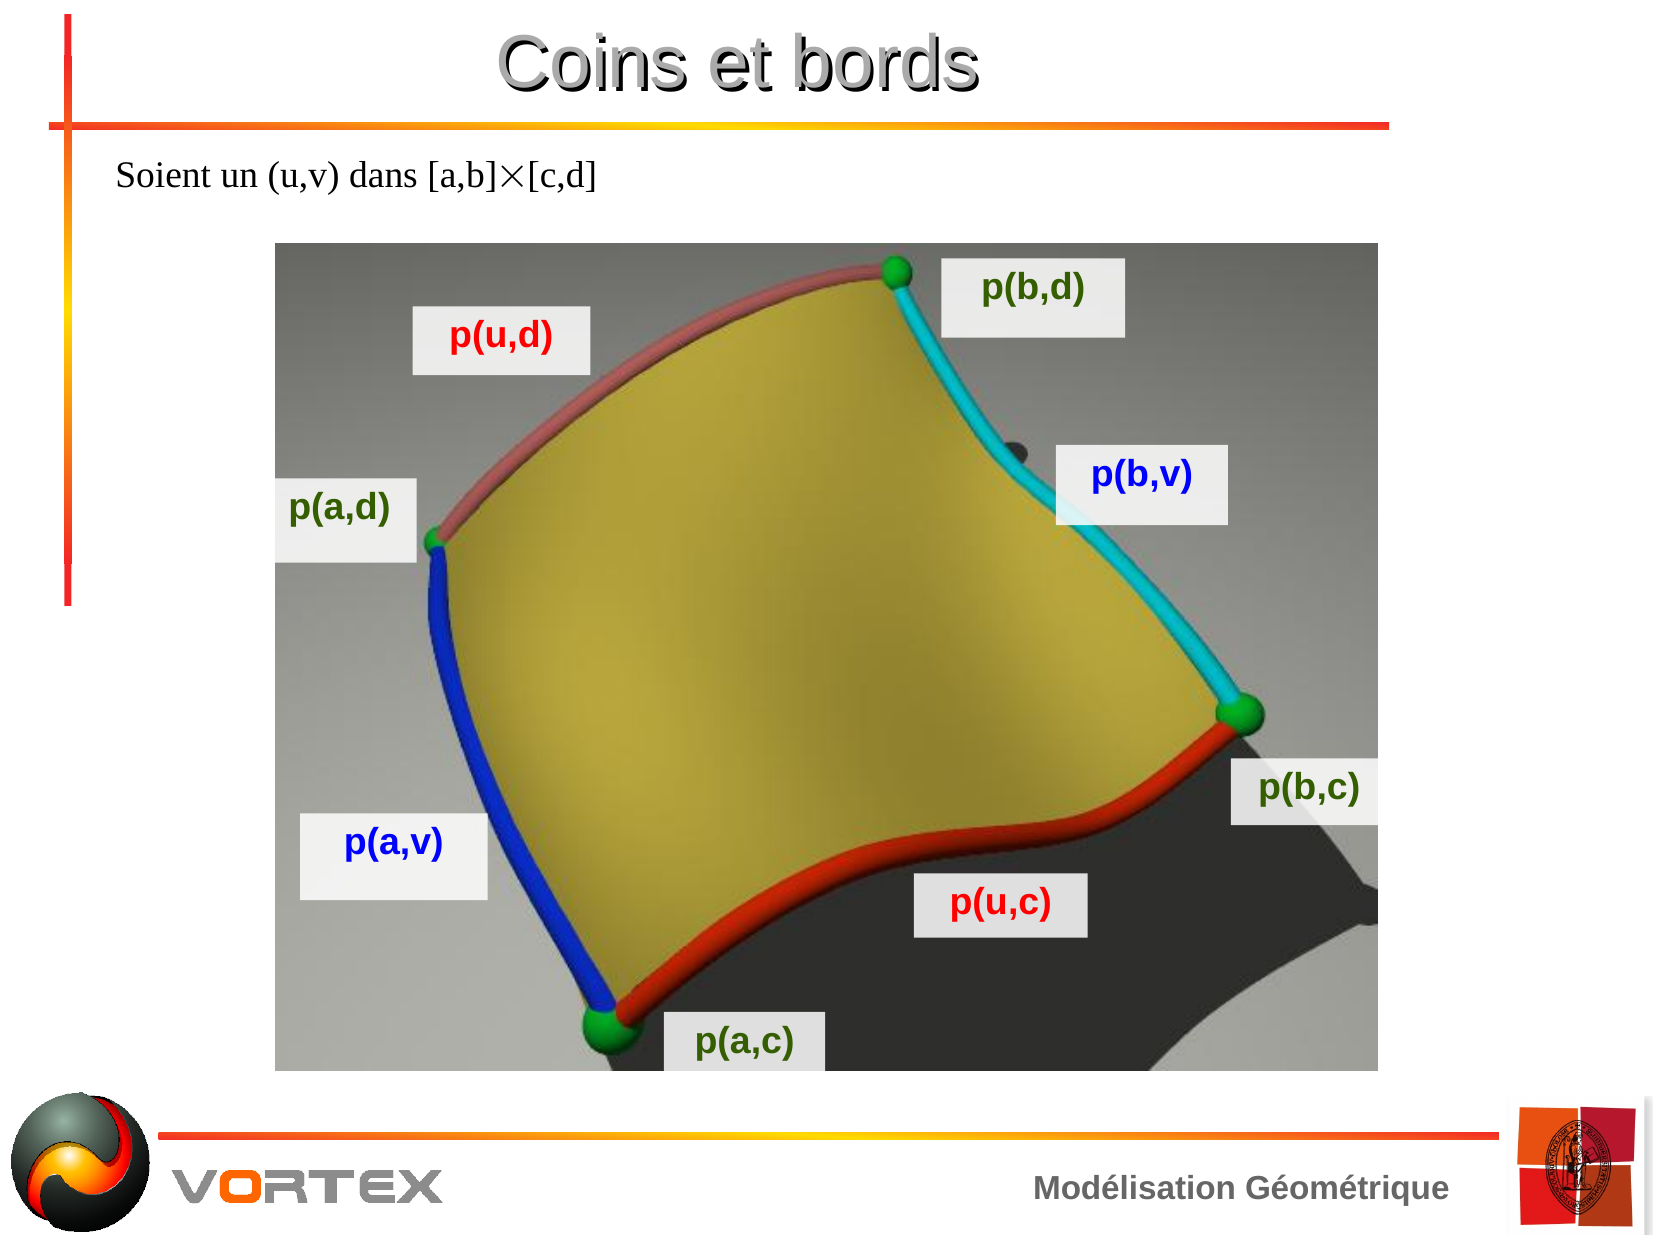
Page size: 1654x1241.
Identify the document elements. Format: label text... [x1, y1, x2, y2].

picture [1505, 1096, 1653, 1235]
list Soient un (u,v) dans [a,b][c,d] [97, 153, 1571, 1109]
text_box p(b,v) [1055, 444, 1228, 526]
text_box p(b,c) [1230, 758, 1388, 826]
text_box p(a,d) [262, 478, 417, 563]
text_box p(u,d) [412, 306, 591, 376]
text_box p(u,c) [913, 873, 1088, 938]
text_box p(b,d) [941, 258, 1126, 338]
text_box p(a,v) [300, 813, 488, 901]
text_box p(a,c) [663, 1011, 826, 1088]
title Coins et bords [82, 4, 1392, 120]
picture [11, 1092, 443, 1232]
